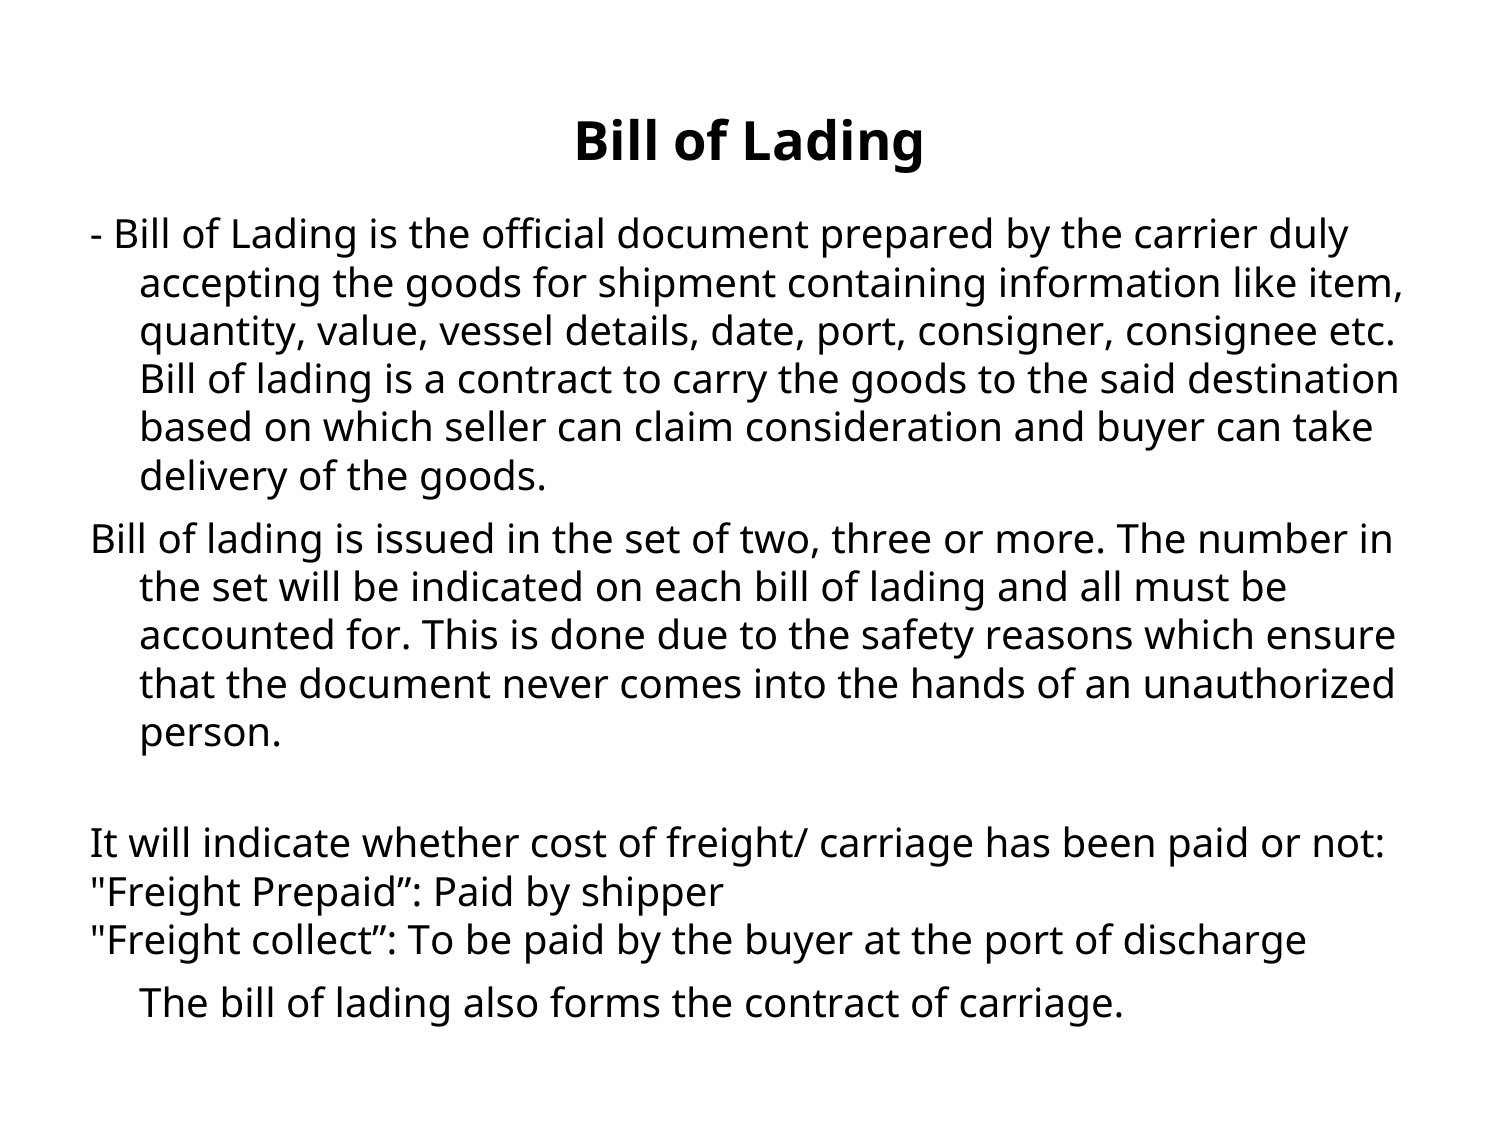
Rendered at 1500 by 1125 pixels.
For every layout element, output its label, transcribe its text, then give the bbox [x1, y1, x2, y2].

title Bill of Lading [75, 45, 1425, 200]
list - Bill of Lading is the official document prepared by the carrier duly accepting the goods for shipment containing information like item, quantity, value, vessel details, date, port, consigner, consignee etc. Bill of lading is a contract to carry the goods to the said destination based on which seller can claim consideration and buyer can take delivery of the goods. Bill of lading is issued in the set of two, three or more. The number in the set will be indicated on each bill of lading and all must be accounted for. This is done due to the safety reasons which ensure that the document never comes into the hands of an unauthorized person. It will indicate whether cost of freight/ carriage has been paid or not: "Freight Prepaid”: Paid by shipper "Freight collect”: To be paid by the buyer at the port of discharge The bill of lading also forms the contract of carriage. [75, 200, 1425, 1075]
